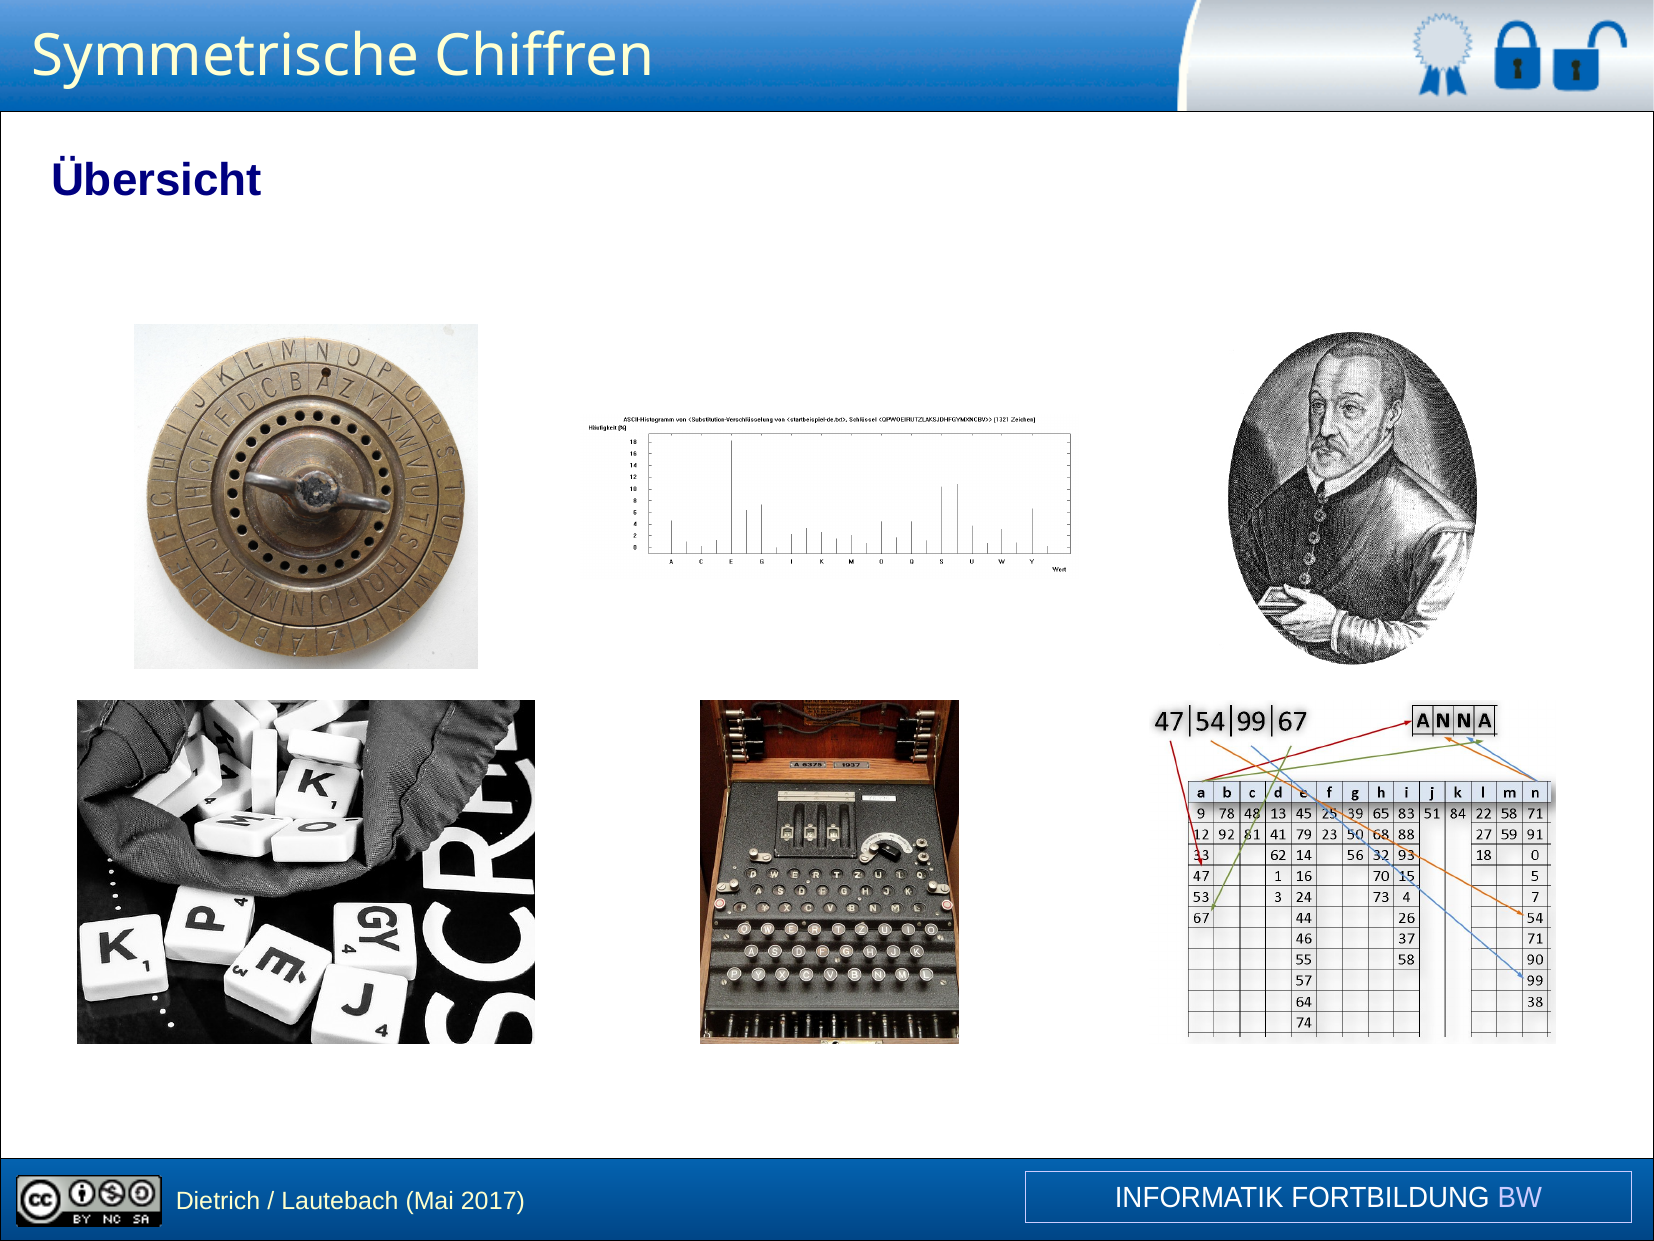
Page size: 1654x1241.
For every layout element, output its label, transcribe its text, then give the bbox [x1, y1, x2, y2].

picture [1149, 700, 1556, 1044]
picture [1219, 324, 1486, 669]
picture [16, 1175, 162, 1227]
picture [700, 700, 959, 1044]
picture [580, 414, 1079, 579]
picture [77, 700, 535, 1044]
picture [134, 324, 478, 669]
title Symmetrische Chiffren [31, 14, 1151, 92]
text_box Übersicht [36, 146, 1617, 214]
picture [0, 0, 1654, 111]
